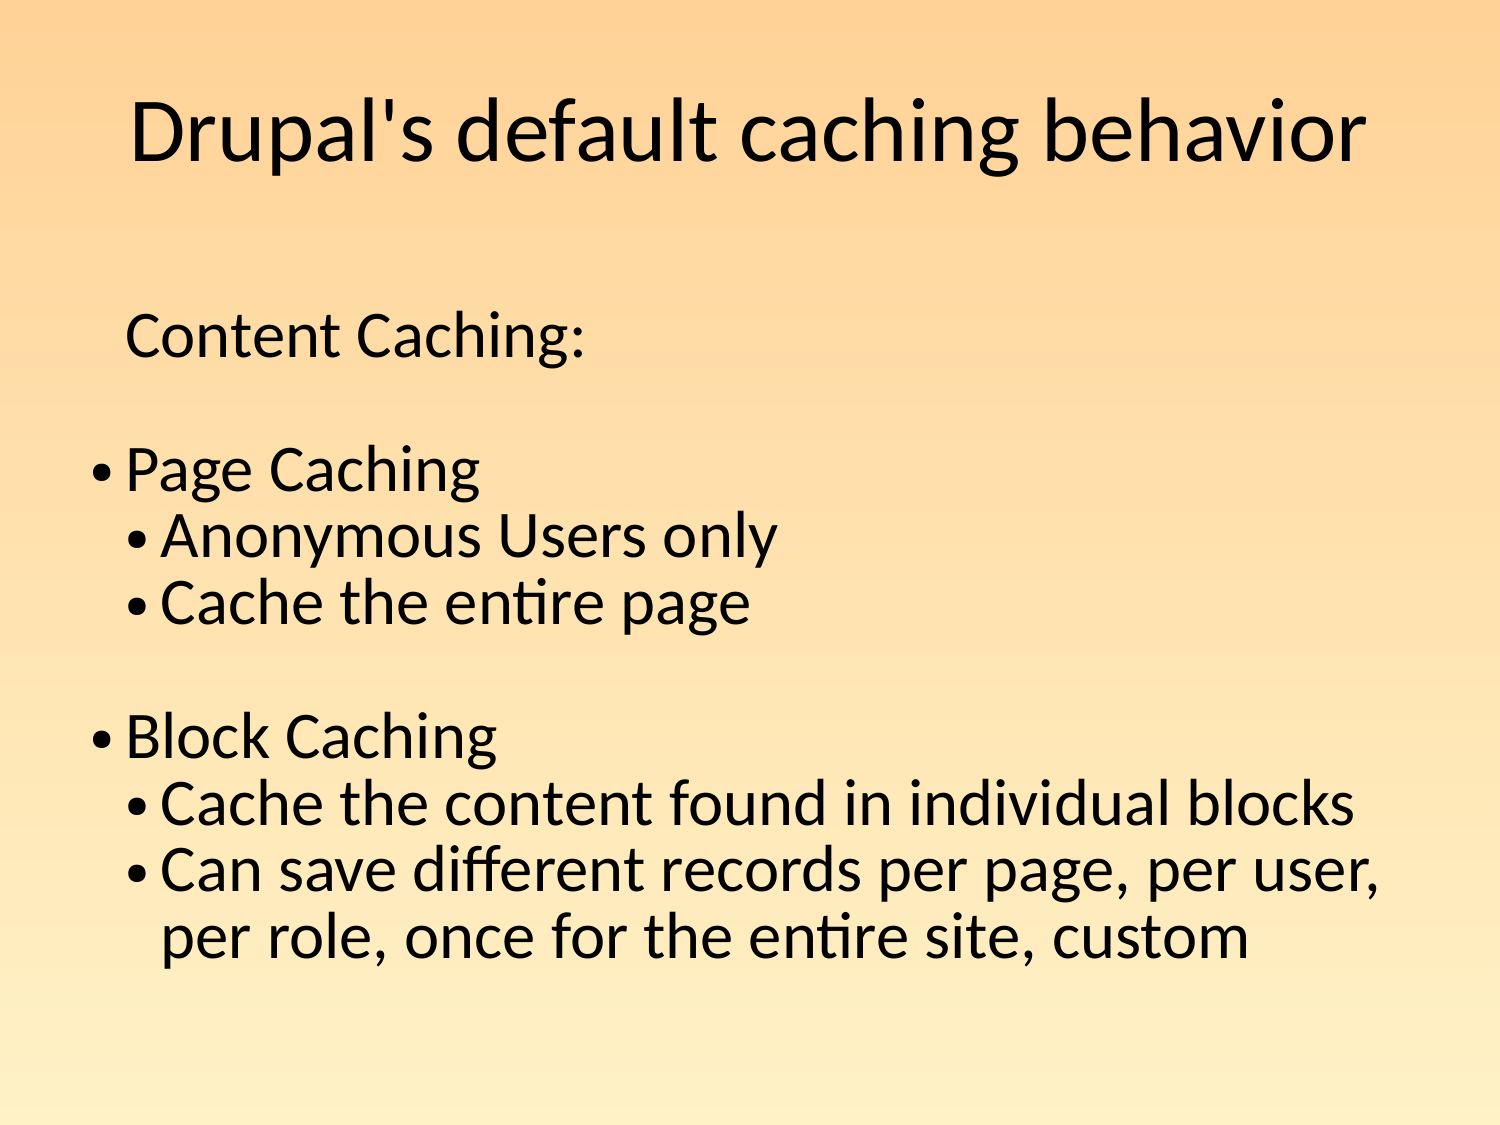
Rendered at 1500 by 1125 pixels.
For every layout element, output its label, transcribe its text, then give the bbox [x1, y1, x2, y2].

title Drupal's default caching behavior [75, 45, 1425, 233]
text_box Content Caching: Page Caching Anonymous Users only Cache the entire page Block Caching Cache the content found in individual blocks Can save different records per page, per user, per role, once for the entire site, custom [75, 299, 1413, 983]
